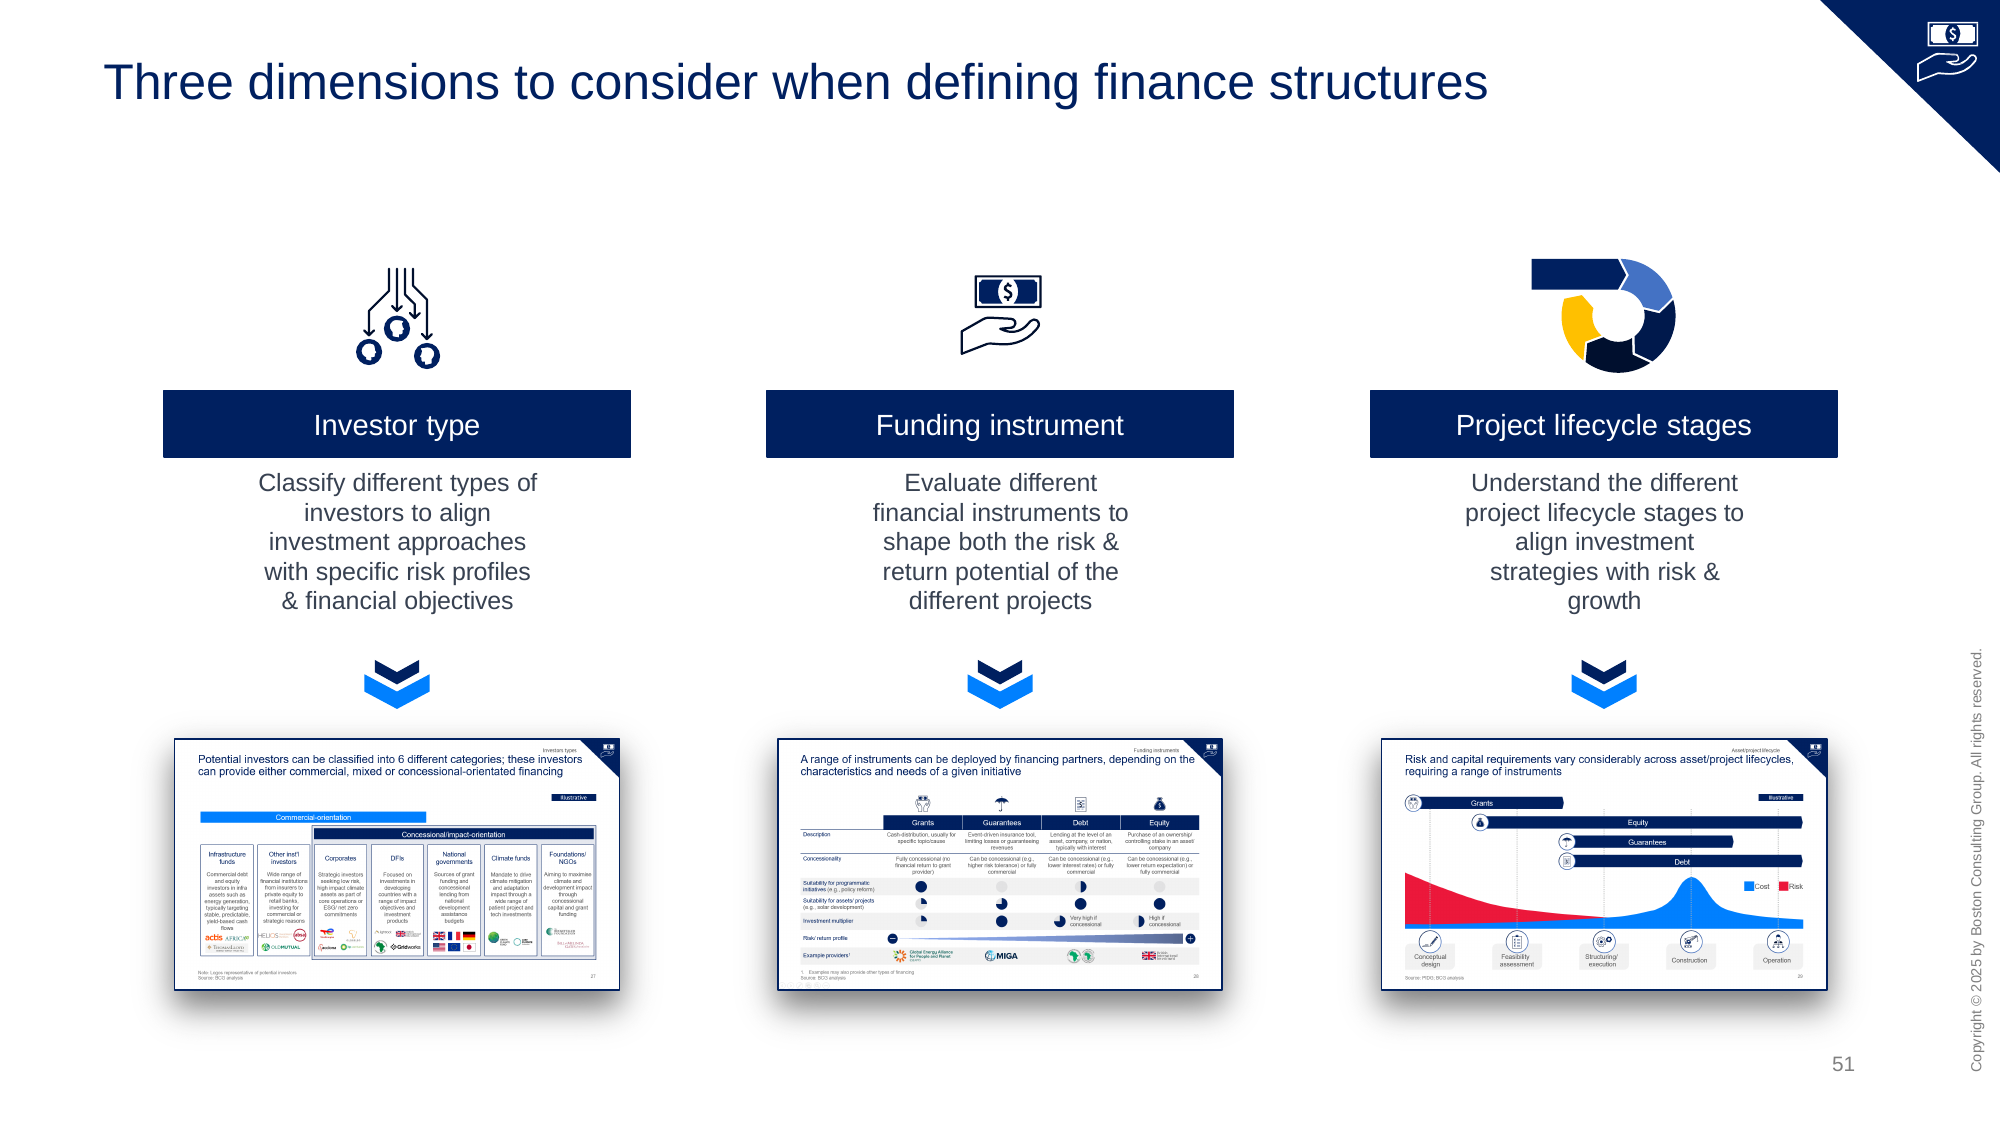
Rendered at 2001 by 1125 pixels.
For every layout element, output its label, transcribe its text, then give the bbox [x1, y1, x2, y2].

text_box [391, 267, 403, 313]
text_box [403, 267, 421, 320]
text_box [383, 315, 411, 342]
text_box [1531, 258, 1676, 373]
text_box [1571, 674, 1637, 706]
text_box [363, 267, 391, 337]
text_box [967, 674, 1033, 706]
text_box [960, 316, 1041, 355]
picture [125, 706, 669, 1057]
text_box Funding instrument [766, 390, 1234, 457]
title Three dimensions to consider when defining finance structures [103, 55, 1897, 111]
text_box [977, 659, 1023, 685]
text_box [364, 674, 430, 706]
picture [728, 706, 1272, 1057]
text_box Investor type [163, 390, 631, 457]
text_box [1820, 0, 2000, 173]
text_box Understand the different project lifecycle stages to align investment strategies with risk & growth [1455, 467, 1753, 591]
text_box [374, 659, 420, 685]
text_box [974, 275, 1042, 309]
text_box Project lifecycle stages [1370, 390, 1838, 457]
text_box Evaluate different financial instruments to shape both the risk & return potential of the different projects [864, 467, 1136, 621]
picture [1331, 706, 1877, 1057]
text_box [1581, 659, 1627, 685]
text_box [413, 342, 441, 370]
text_box Classify different types of investors to align investment approaches with specific risk profiles & financial objectives [250, 467, 544, 621]
text_box [356, 338, 383, 366]
text_box [411, 267, 433, 341]
